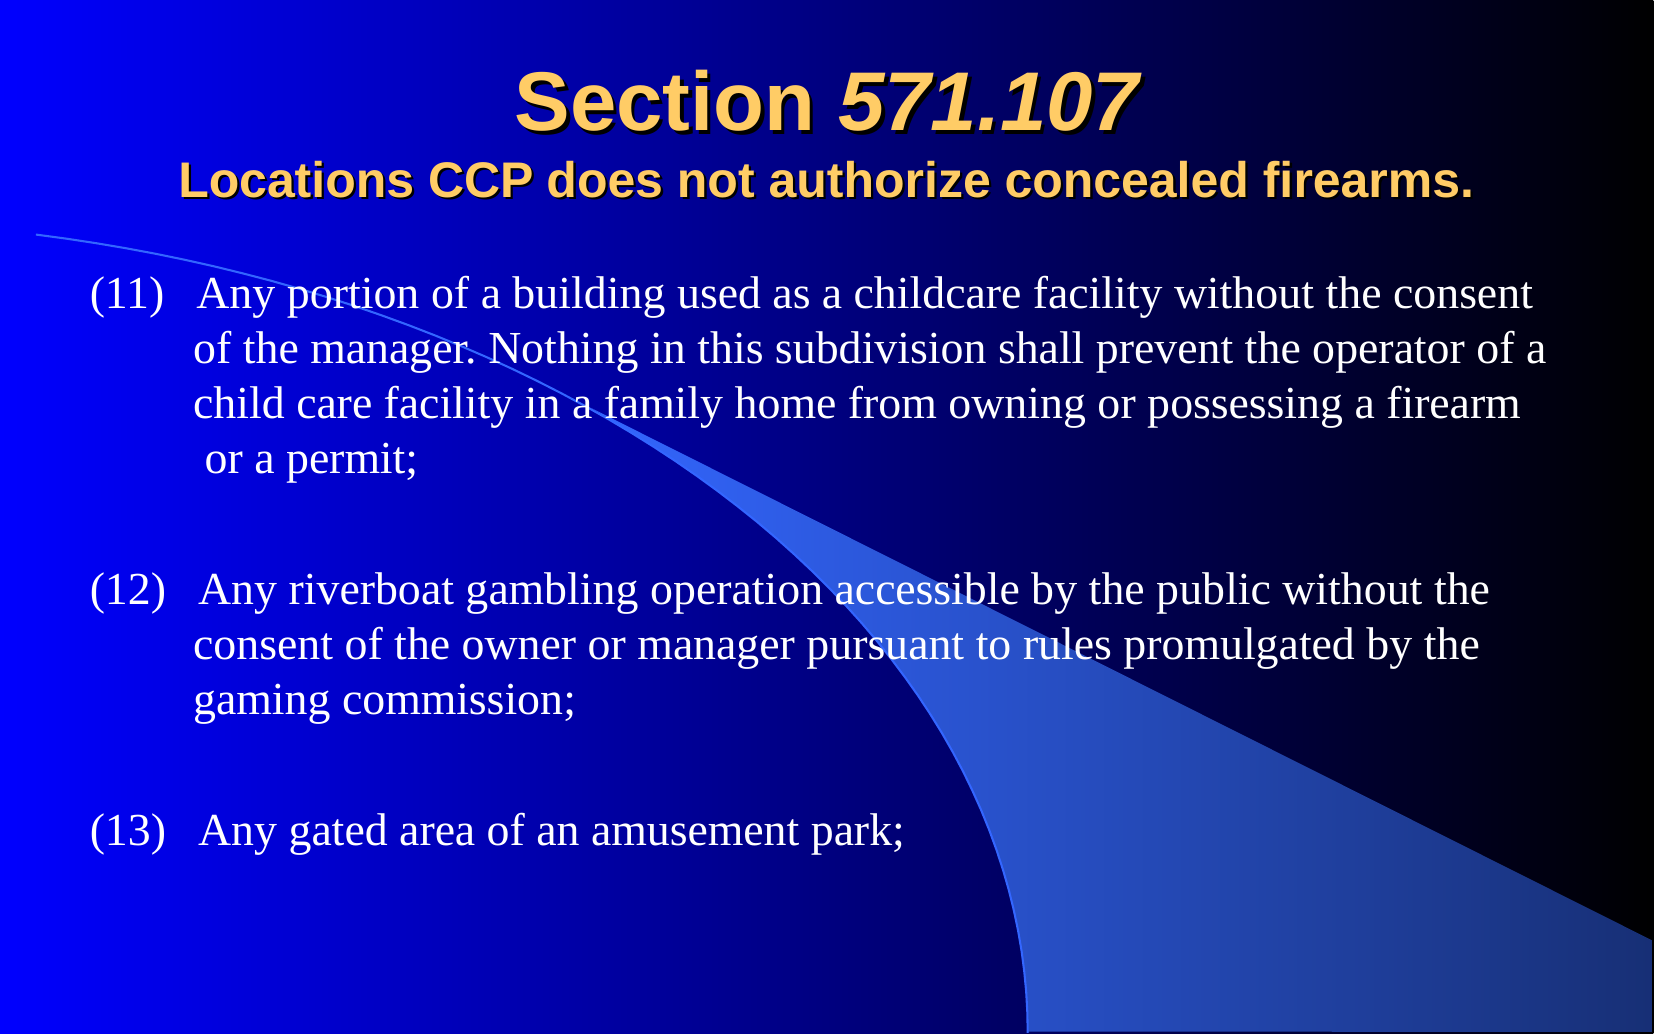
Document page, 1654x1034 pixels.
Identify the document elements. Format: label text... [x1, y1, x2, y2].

title Section 571.107 Locations CCP does not authorize concealed firearms. [82, 39, 1571, 216]
list (11) Any portion of a building used as a childcare facility without the consent of the manager. Nothing in this subdivision shall prevent the operator of a child care facility in a family home from owning or possessing a firearm or a permit; (12) Any riverboat gambling operation accessible by the public without the consent of the owner or manager pursuant to rules promulgated by the gaming commission; (13) Any gated area of an amusement park; [75, 255, 1564, 1000]
